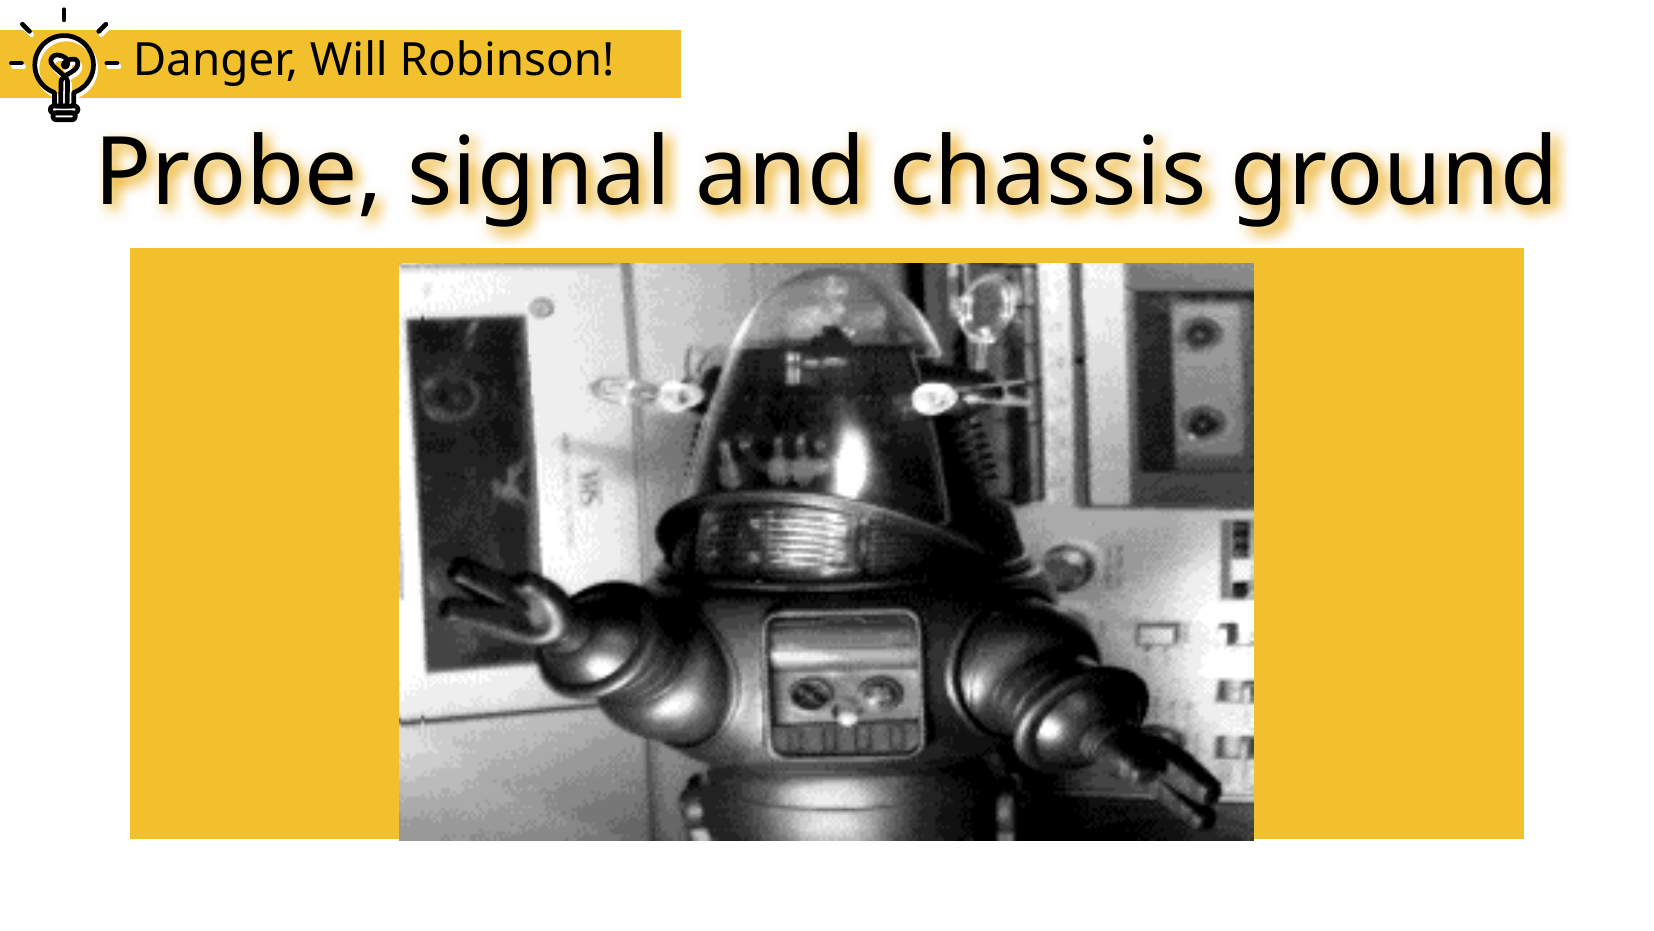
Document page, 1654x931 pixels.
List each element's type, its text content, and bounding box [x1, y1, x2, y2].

subtitle Danger, Will Robinson! [132, 17, 677, 97]
title Probe, signal and chassis ground [82, 88, 1571, 249]
picture [399, 263, 1254, 841]
